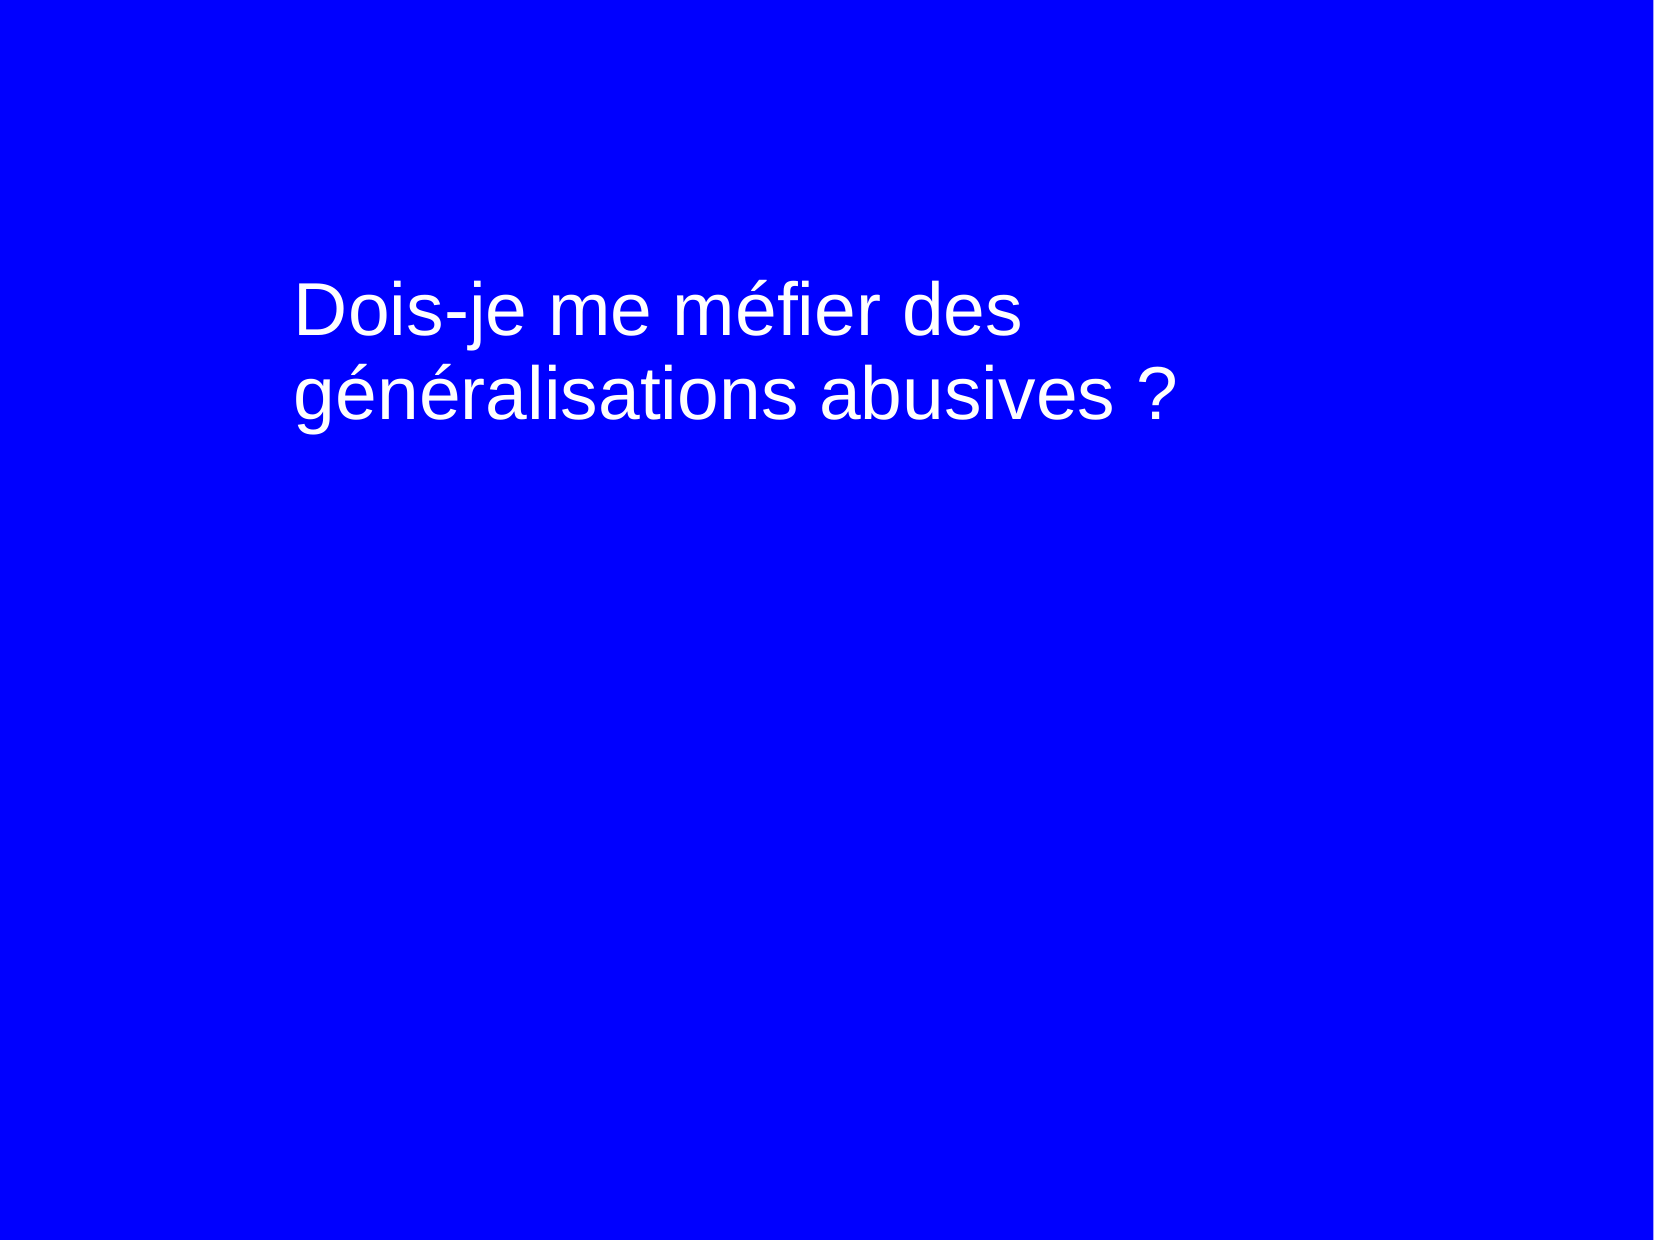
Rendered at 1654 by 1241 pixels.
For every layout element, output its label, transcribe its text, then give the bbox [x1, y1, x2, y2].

text_box Dois-je me méfier des généralisations abusives ? [279, 260, 1359, 443]
